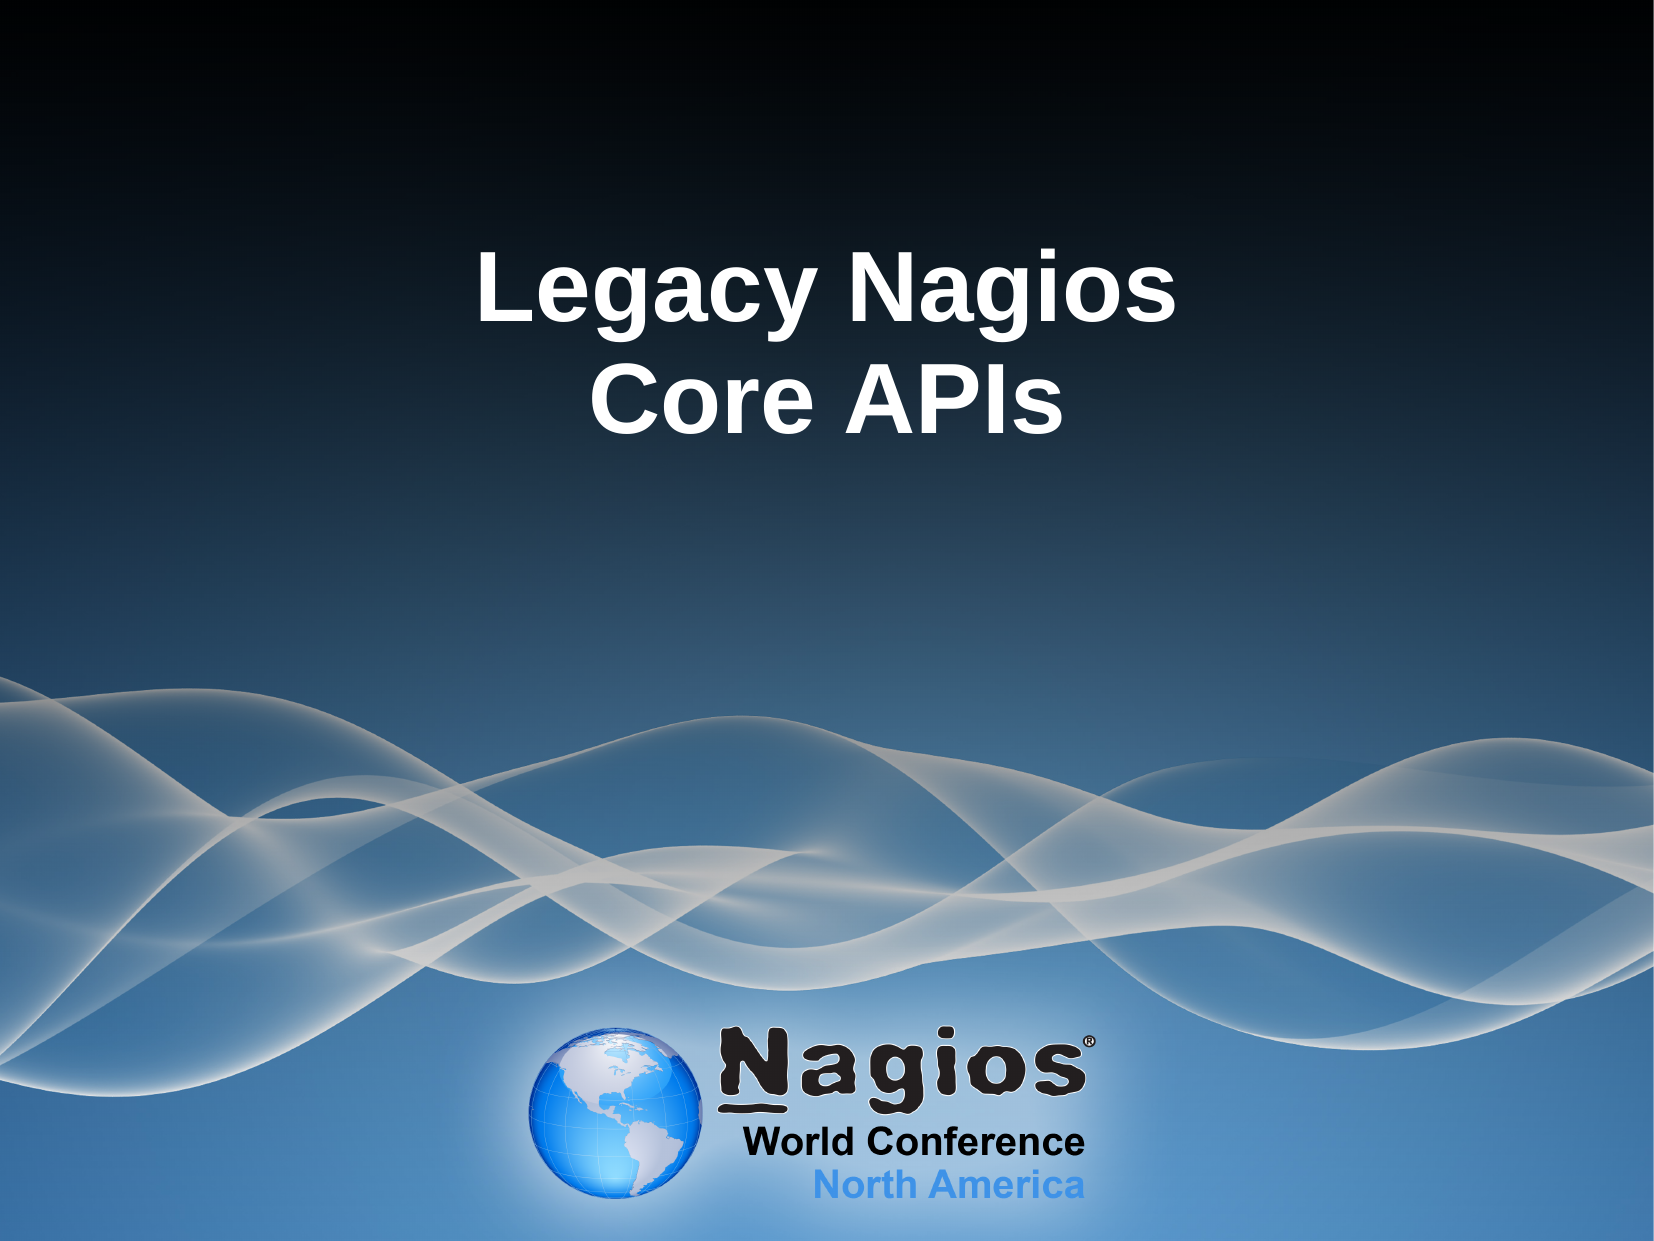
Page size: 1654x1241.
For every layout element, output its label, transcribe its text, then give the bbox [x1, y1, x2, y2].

picture [0, 0, 1654, 1241]
text_box Legacy Nagios Core APIs [381, 224, 1274, 463]
